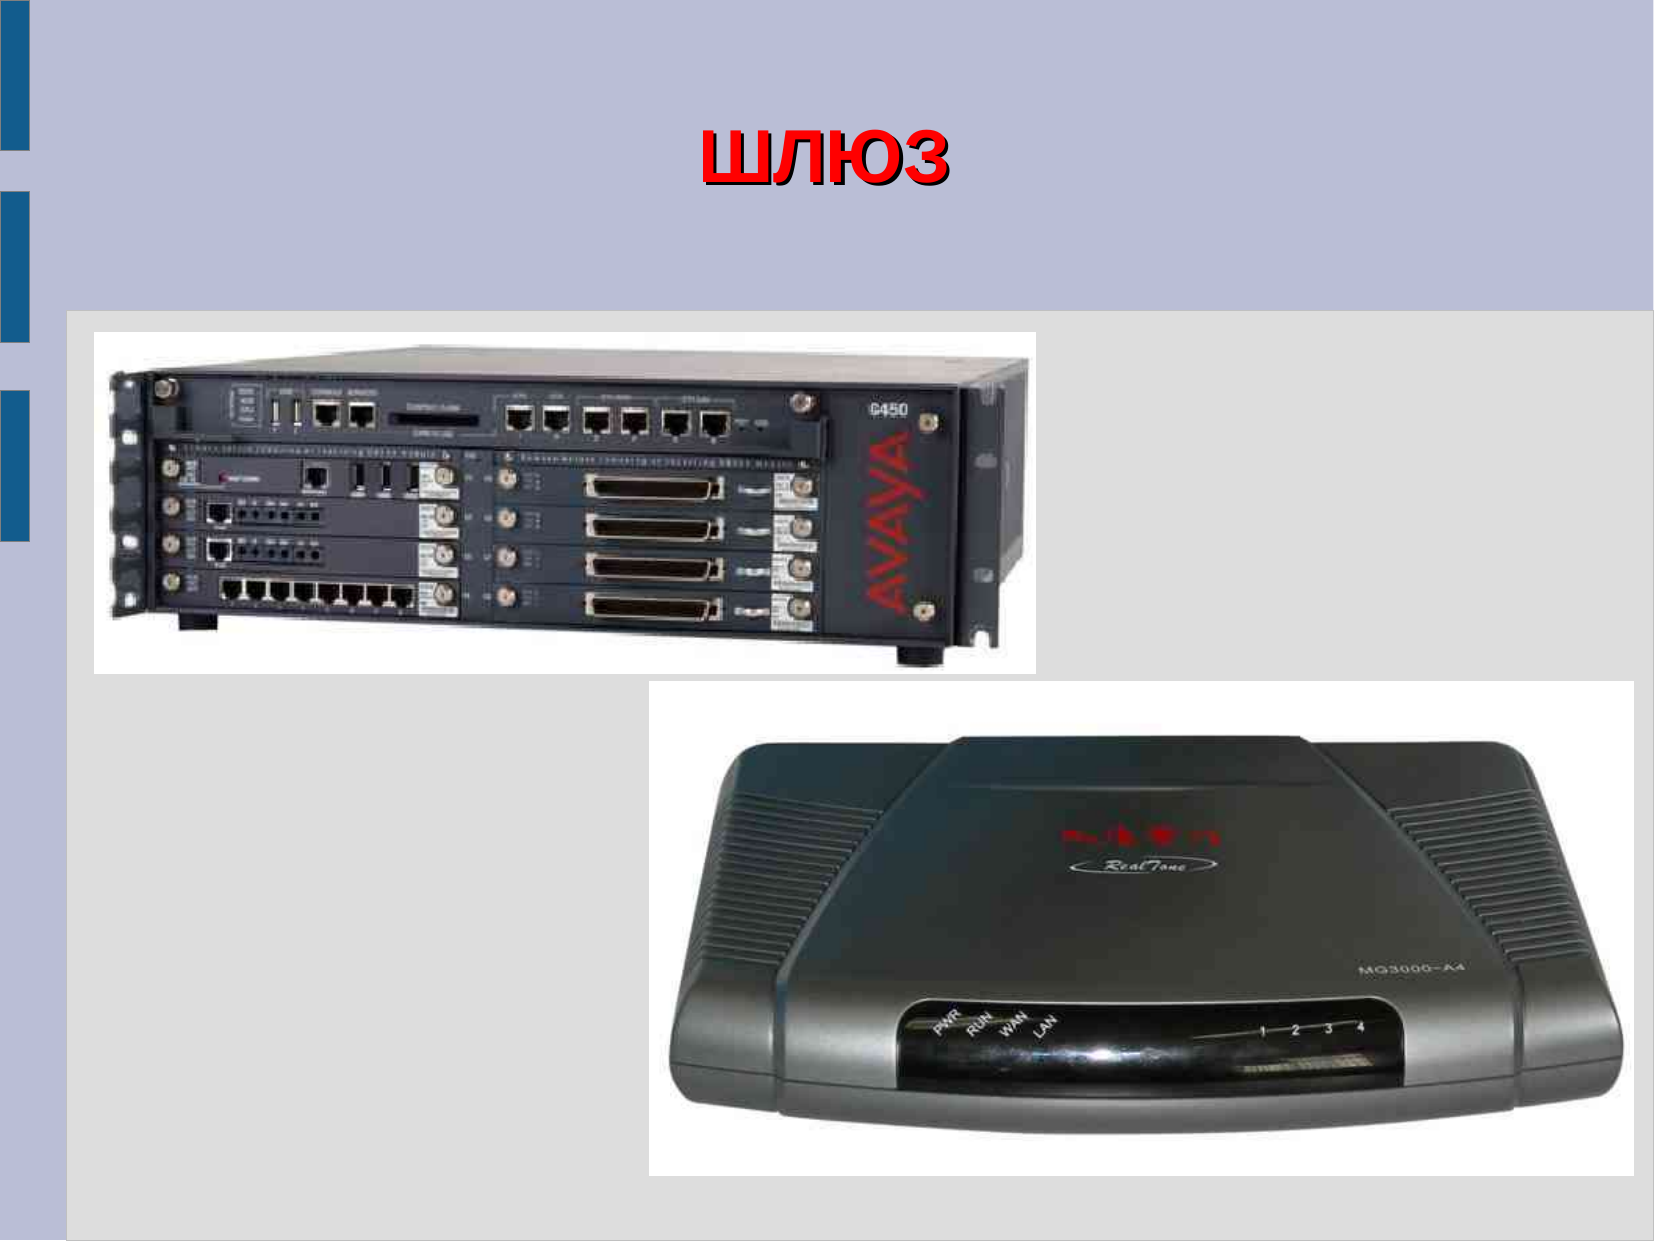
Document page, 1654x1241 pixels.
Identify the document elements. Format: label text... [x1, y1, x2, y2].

picture [649, 681, 1634, 1176]
title ШЛЮЗ [118, 52, 1531, 261]
picture [94, 332, 1036, 674]
